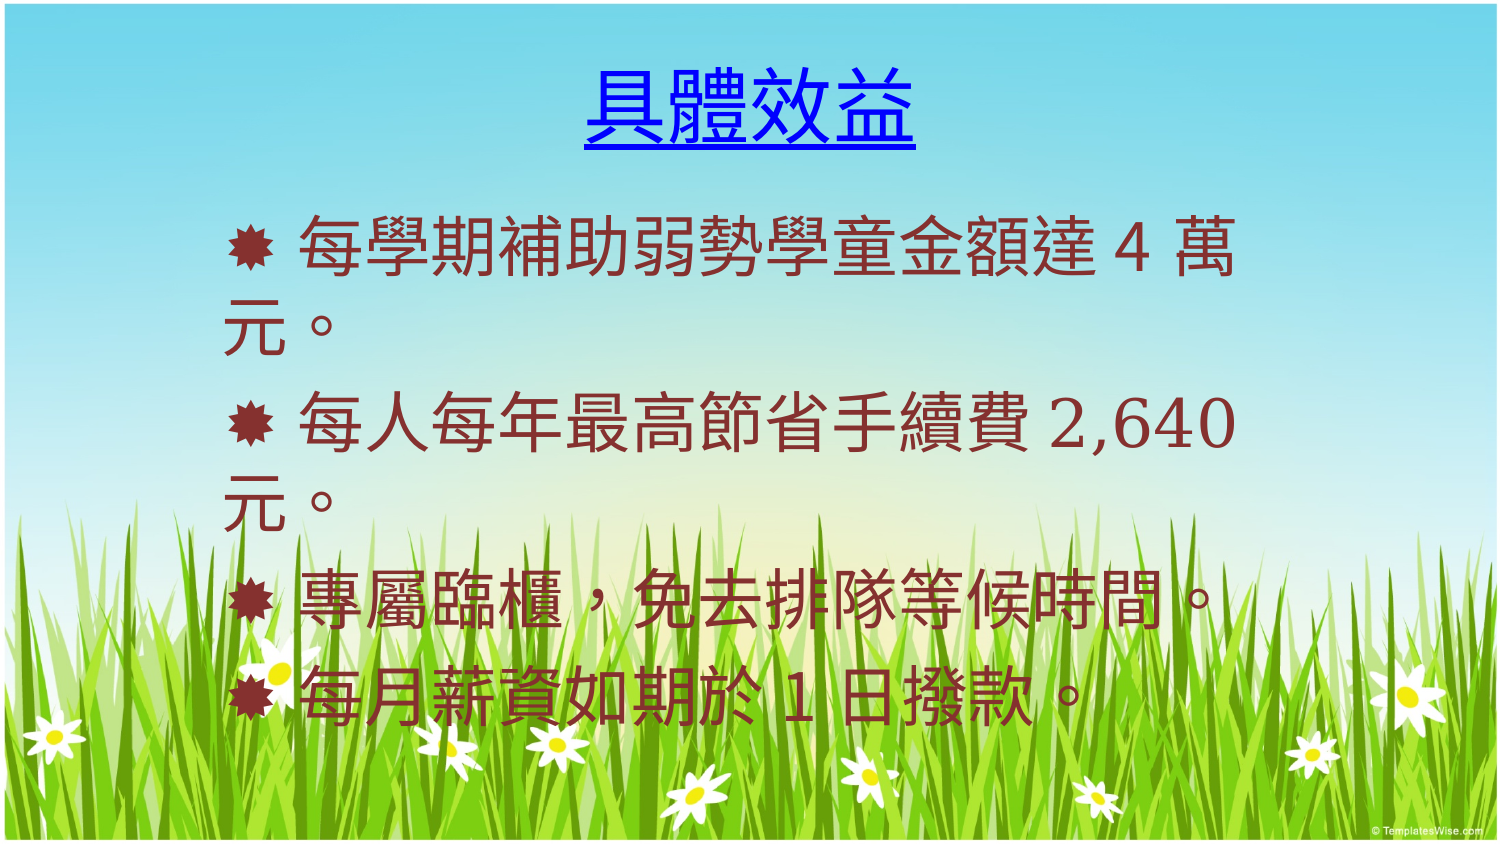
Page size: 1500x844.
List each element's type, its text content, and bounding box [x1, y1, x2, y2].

title 具體效益 [75, 33, 1426, 175]
picture [0, 0, 1500, 844]
list 每學期補助弱勢學童金額達4萬元。 每人每年最高節省手續費2,640元。 專屬臨櫃，免去排隊等候時間。 每月薪資如期於1日撥款。 [206, 196, 1306, 754]
